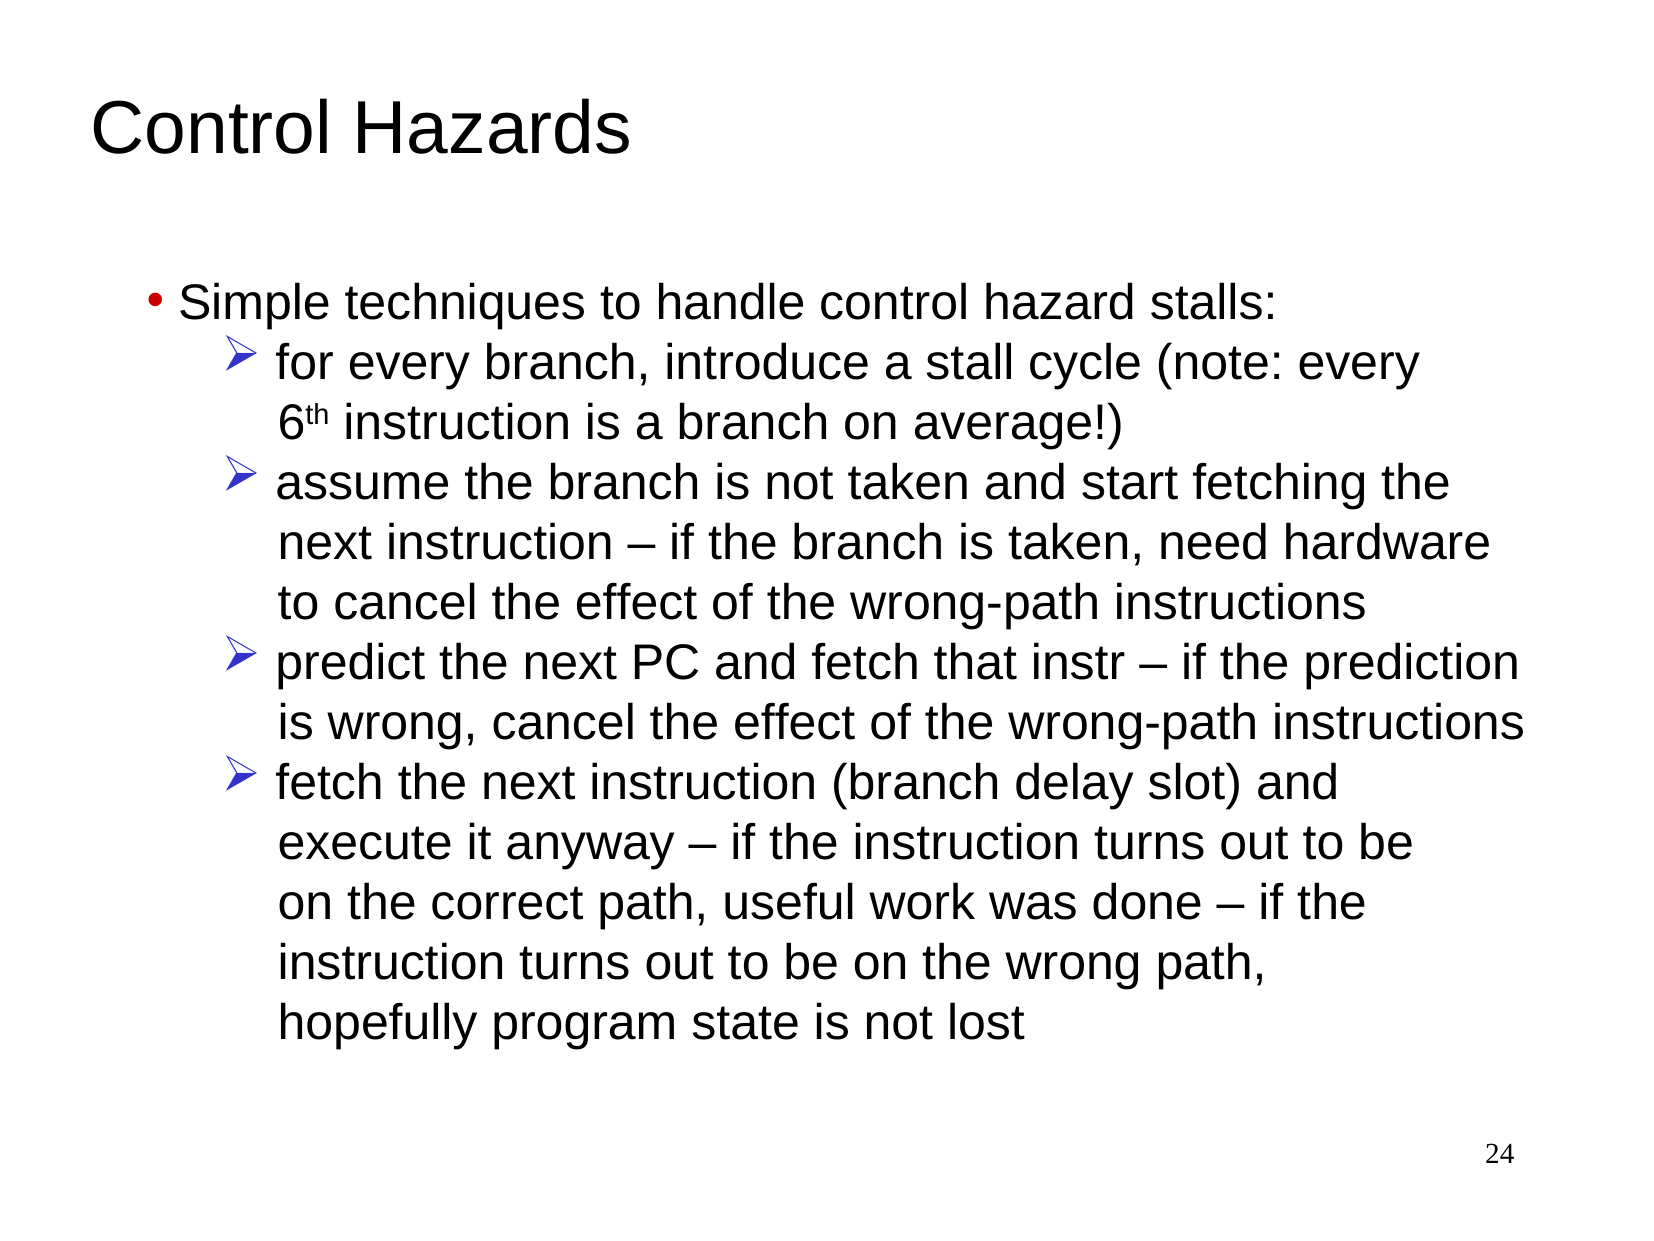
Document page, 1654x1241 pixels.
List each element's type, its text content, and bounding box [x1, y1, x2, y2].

text_box Simple techniques to handle control hazard stalls: for every branch, introduce a stall cycle (note: every 6th instruction is a branch on average!) assume the branch is not taken and start fetching the next instruction – if the branch is taken, need hardware to cancel the effect of the wrong-path instructions predict the next PC and fetch that instr – if the prediction is wrong, cancel the effect of the wrong-path instructions fetch the next instruction (branch delay slot) and execute it anyway – if the instruction turns out to be on the correct path, useful work was done – if the instruction turns out to be on the wrong path, hopefully program state is not lost [131, 261, 1541, 1058]
text_box <number> [1184, 1129, 1530, 1213]
text_box Control Hazards [75, 71, 648, 177]
